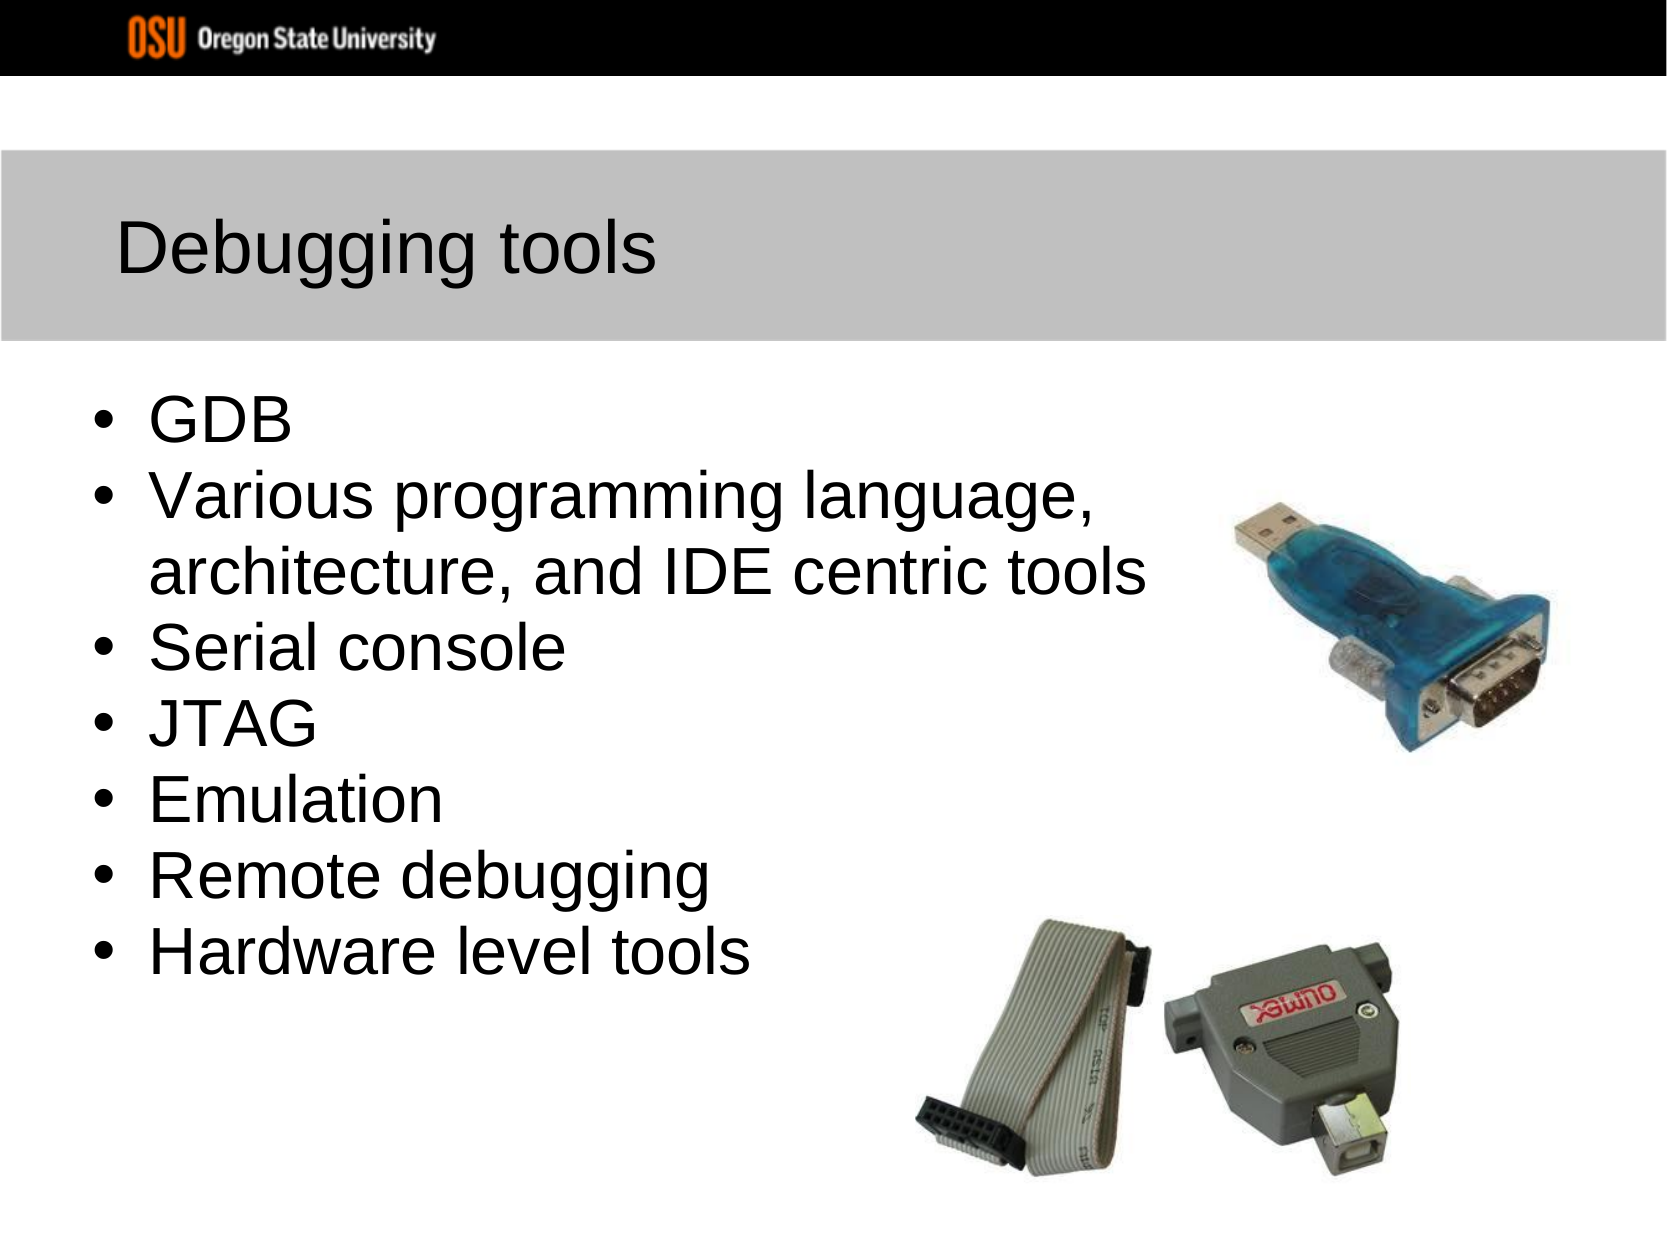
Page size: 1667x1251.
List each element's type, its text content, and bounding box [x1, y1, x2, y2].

picture [1194, 465, 1591, 777]
picture [0, 0, 1667, 76]
picture [0, 149, 1667, 341]
picture [915, 915, 1411, 1192]
text_box GDB Various programming language, architecture, and IDE centric tools Serial console JTAG Emulation Remote debugging Hardware level tools [73, 381, 1276, 990]
subtitle Debugging tools [115, 156, 1667, 341]
